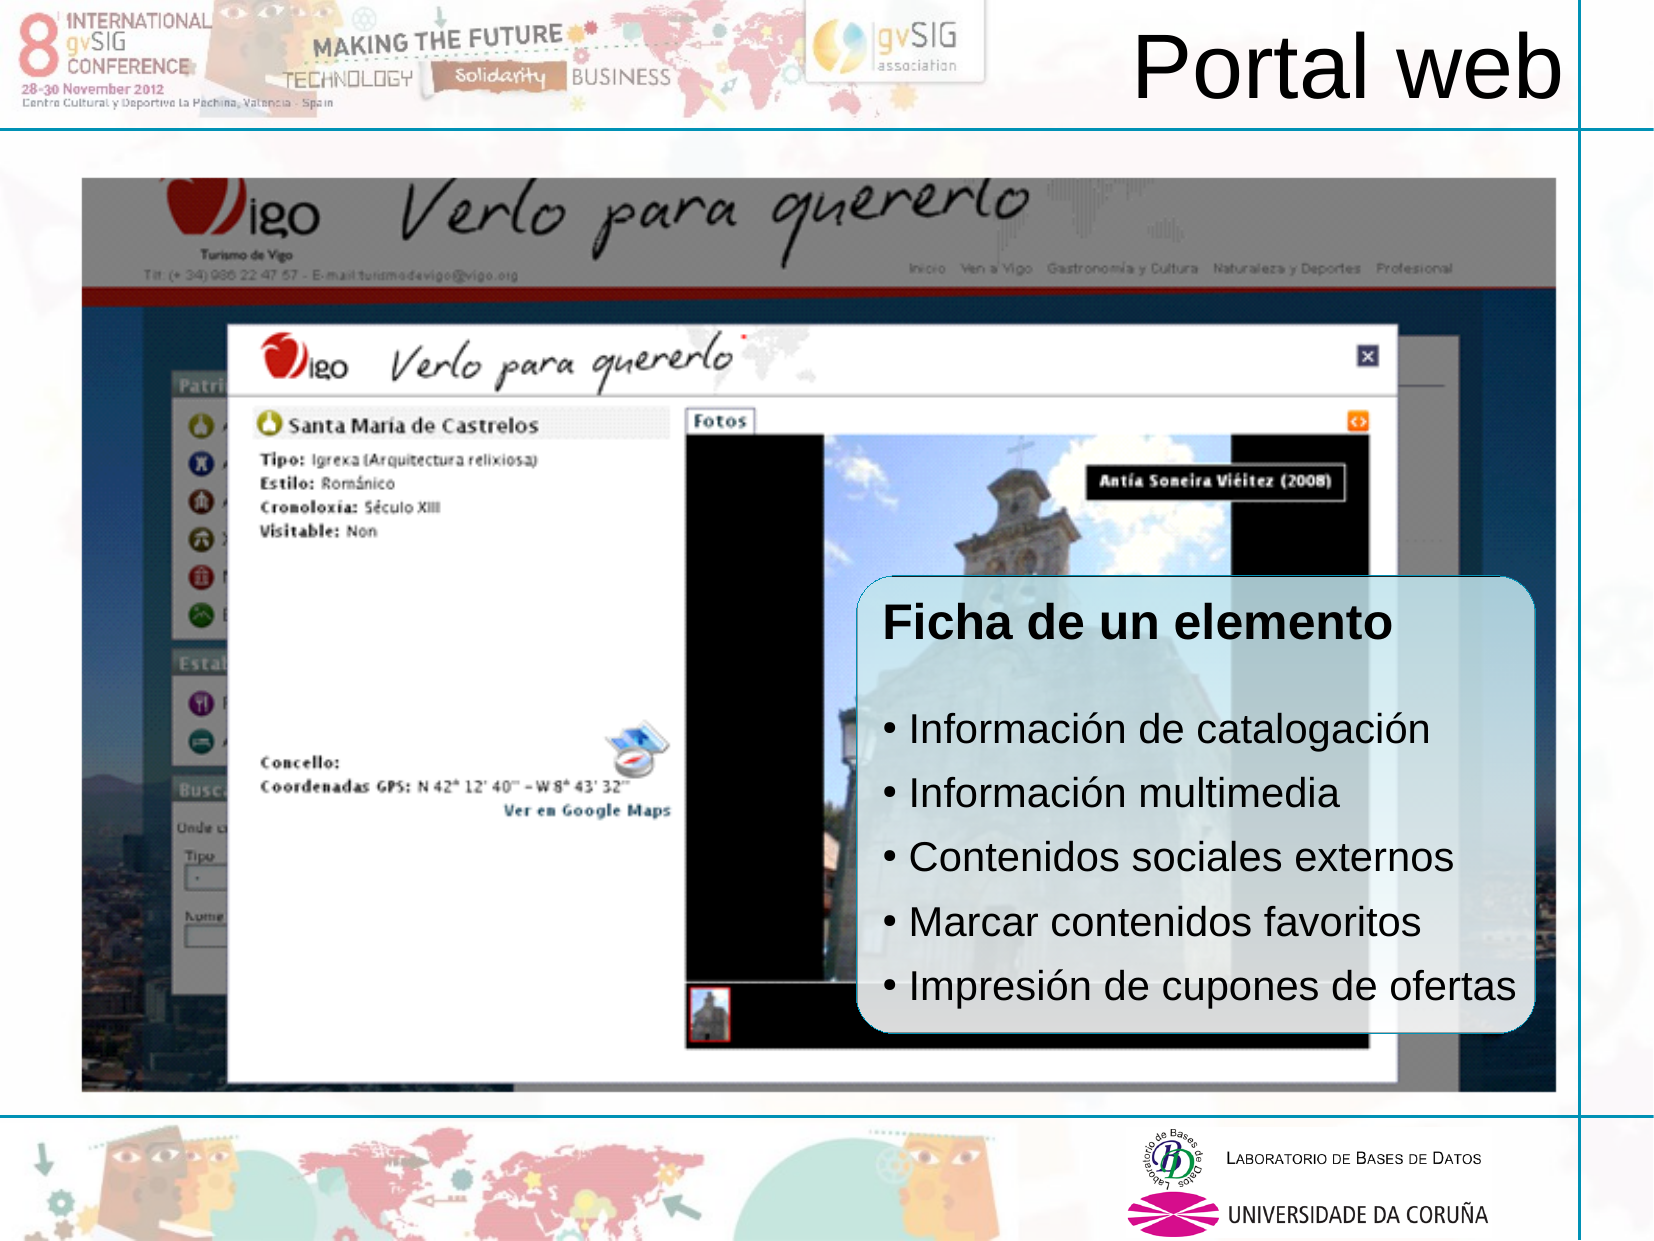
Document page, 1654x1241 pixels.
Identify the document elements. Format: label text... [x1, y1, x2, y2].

picture [80, 176, 1559, 1095]
text_box Ficha de un elemento Información de catalogación Información multimedia Contenidos sociales externos Marcar contenidos favoritos Impresión de cupones de ofertas [856, 575, 1536, 1034]
title Portal web [76, 14, 1565, 119]
picture [1126, 1127, 1492, 1238]
